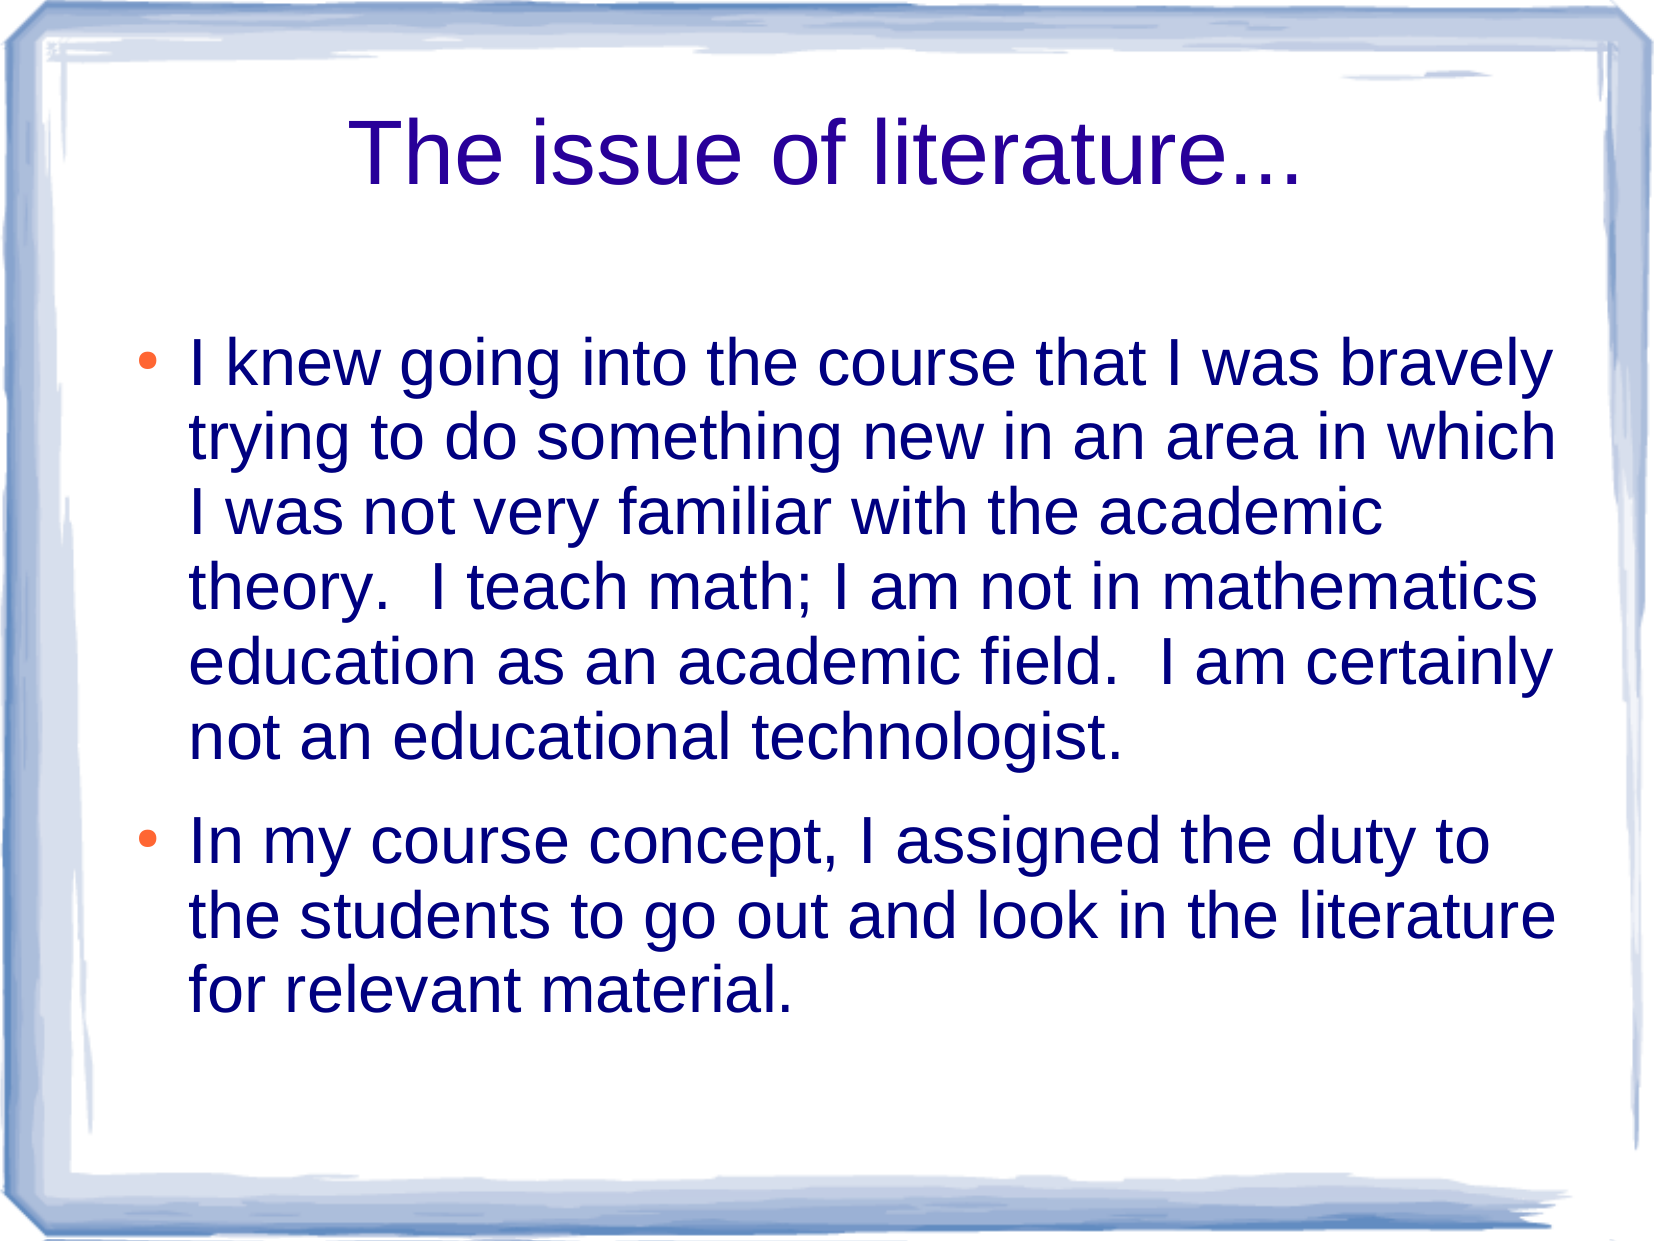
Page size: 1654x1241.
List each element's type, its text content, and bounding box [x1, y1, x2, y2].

list I knew going into the course that I was bravely trying to do something new in an area in which I was not very familiar with the academic theory. I teach math; I am not in mathematics education as an academic field. I am certainly not an educational technologist. In my course concept, I assigned the duty to the students to go out and look in the literature for relevant material. [118, 324, 1571, 1028]
title The issue of literature... [82, 49, 1571, 257]
picture [0, 0, 1654, 1241]
